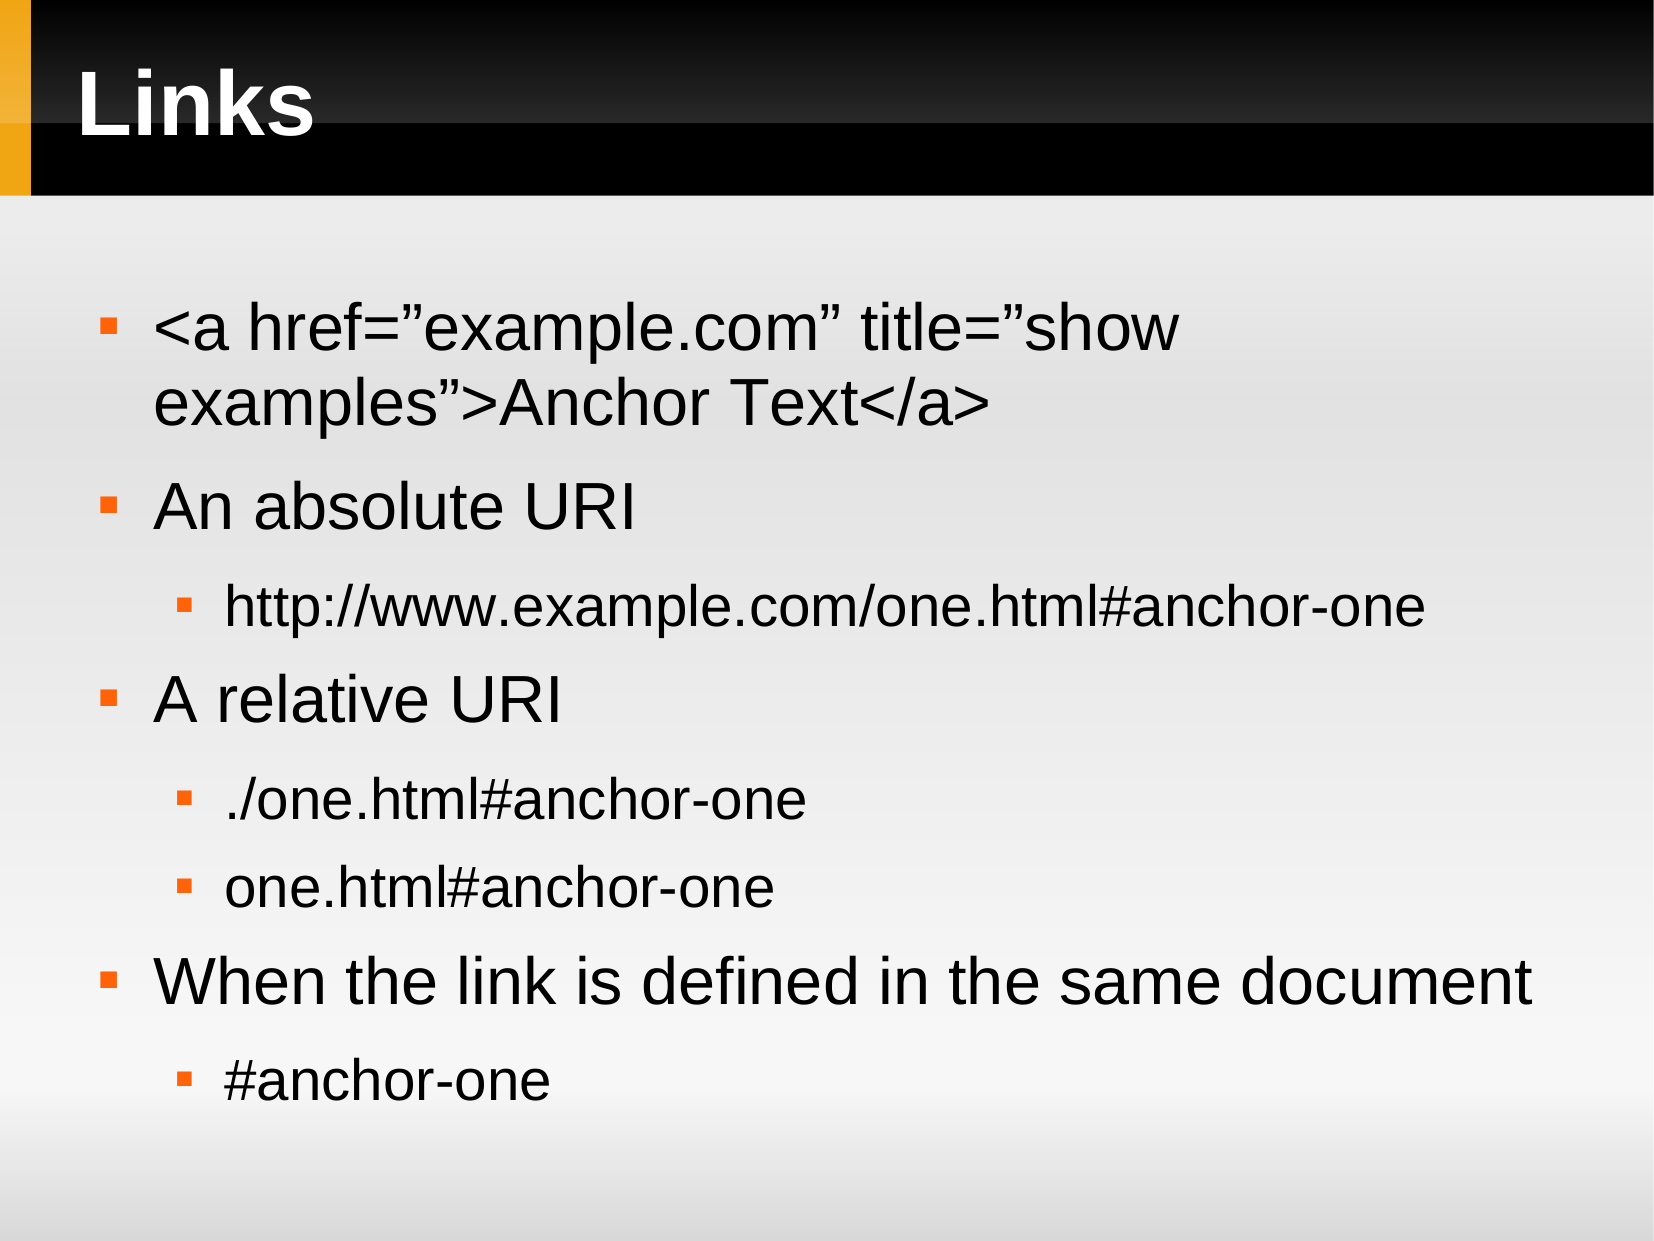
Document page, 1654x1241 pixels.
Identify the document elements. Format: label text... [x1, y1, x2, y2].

picture [0, 0, 1654, 1241]
list <a href=”example.com” title=”show examples”>Anchor Text</a> An absolute URI http://www.example.com/one.html#anchor-one A relative URI ./one.html#anchor-one one.html#anchor-one When the link is defined in the same document #anchor-one [82, 290, 1571, 1114]
title Links [76, 0, 1565, 208]
